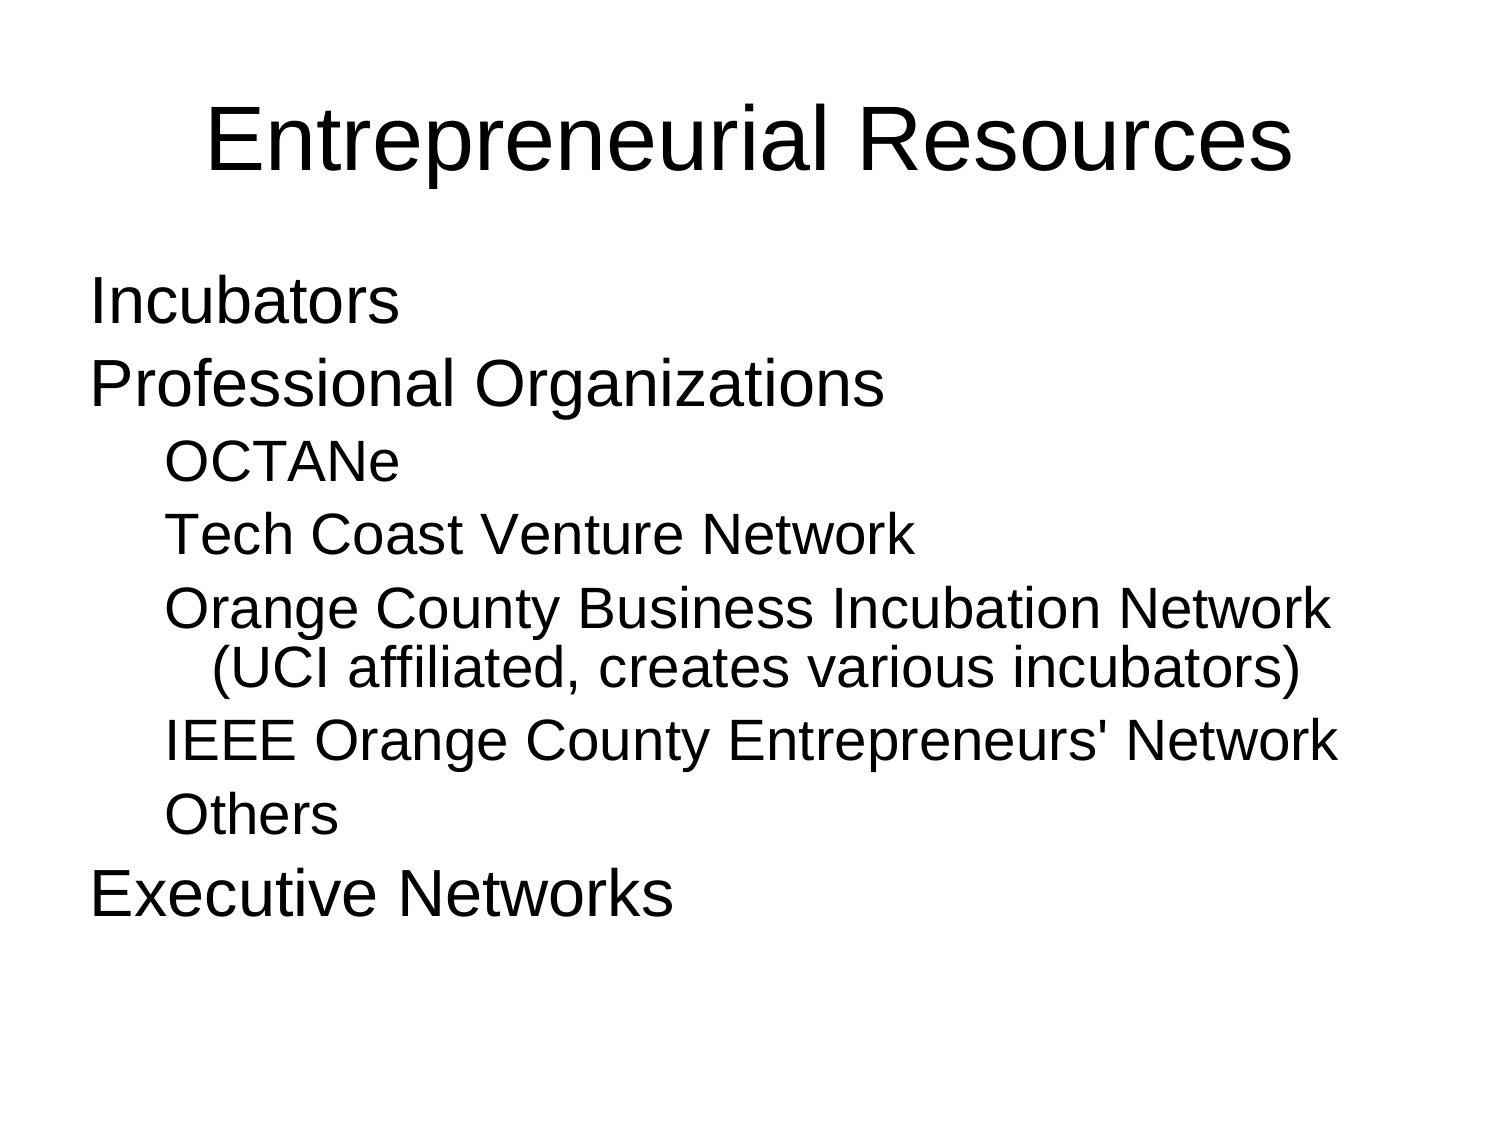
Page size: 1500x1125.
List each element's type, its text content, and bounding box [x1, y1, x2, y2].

list Incubators Professional Organizations OCTANe Tech Coast Venture Network Orange County Business Incubation Network (UCI affiliated, creates various incubators) IEEE Orange County Entrepreneurs' Network Others Executive Networks [75, 262, 1426, 1006]
title Entrepreneurial Resources [75, 45, 1426, 233]
